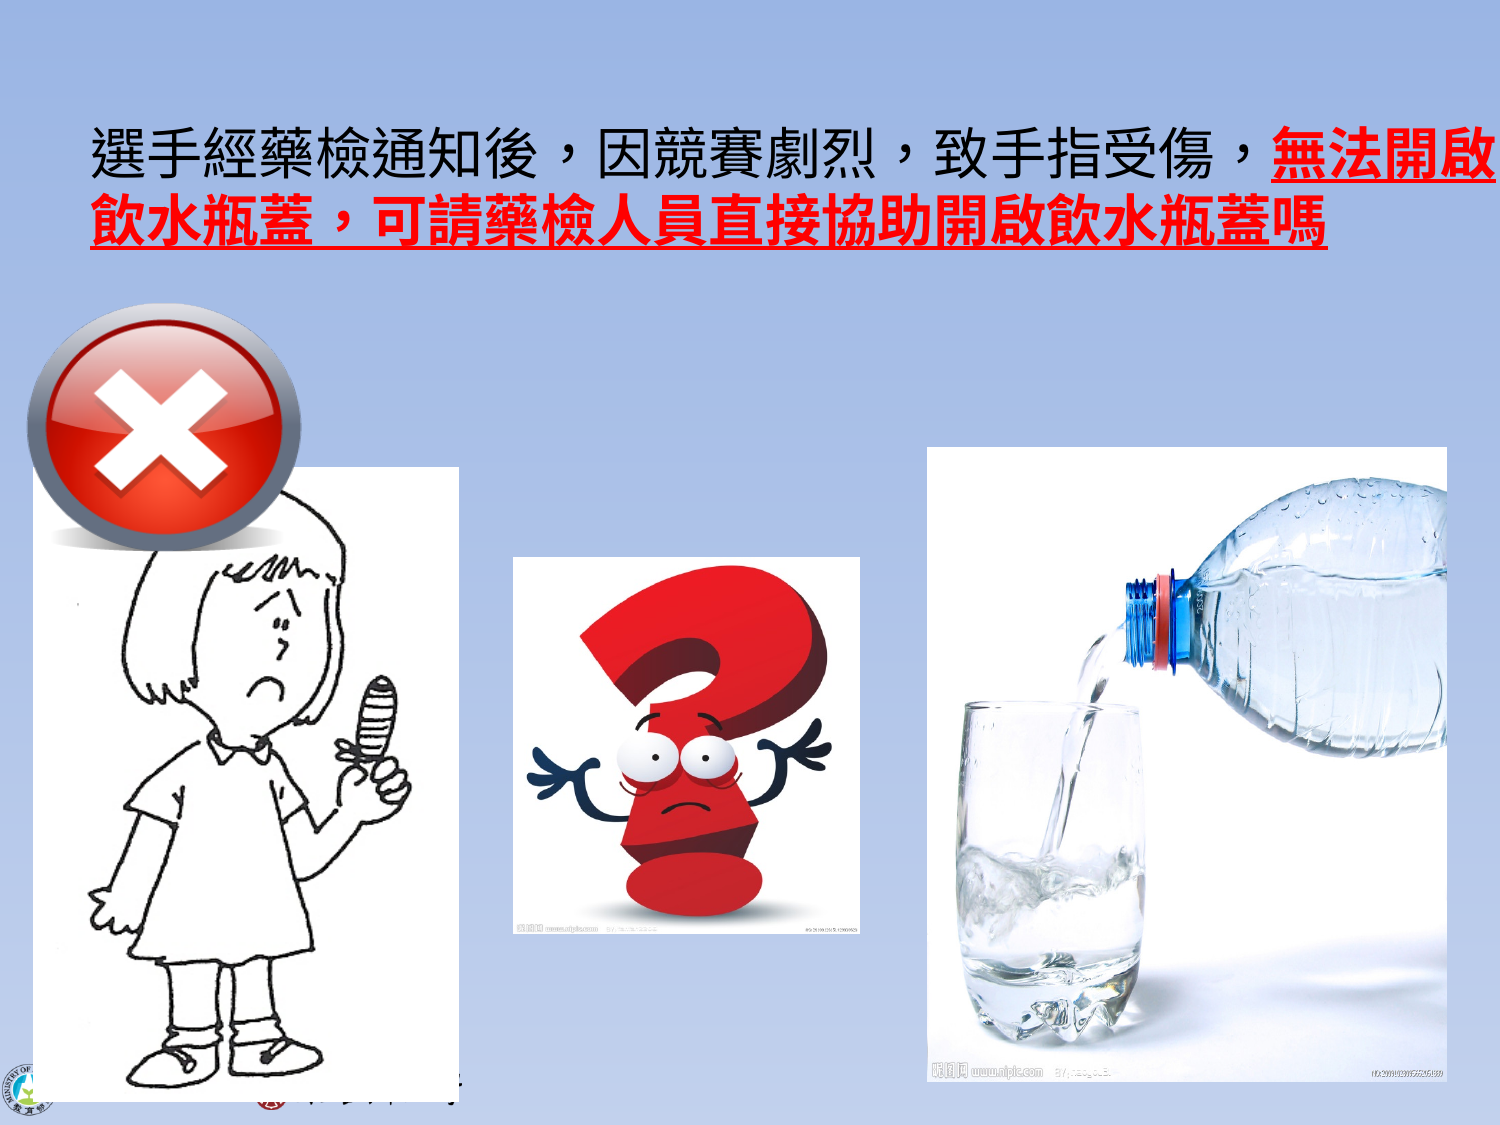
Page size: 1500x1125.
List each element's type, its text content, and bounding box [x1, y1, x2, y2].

picture [21, 298, 459, 1102]
picture [927, 447, 1447, 1082]
text_box 選手經藥檢通知後，因競賽劇烈，致手指受傷，無法開啟飲水瓶蓋，可請藥檢人員直接協助開啟飲水瓶蓋嗎 [75, 76, 1500, 295]
picture [513, 557, 860, 934]
